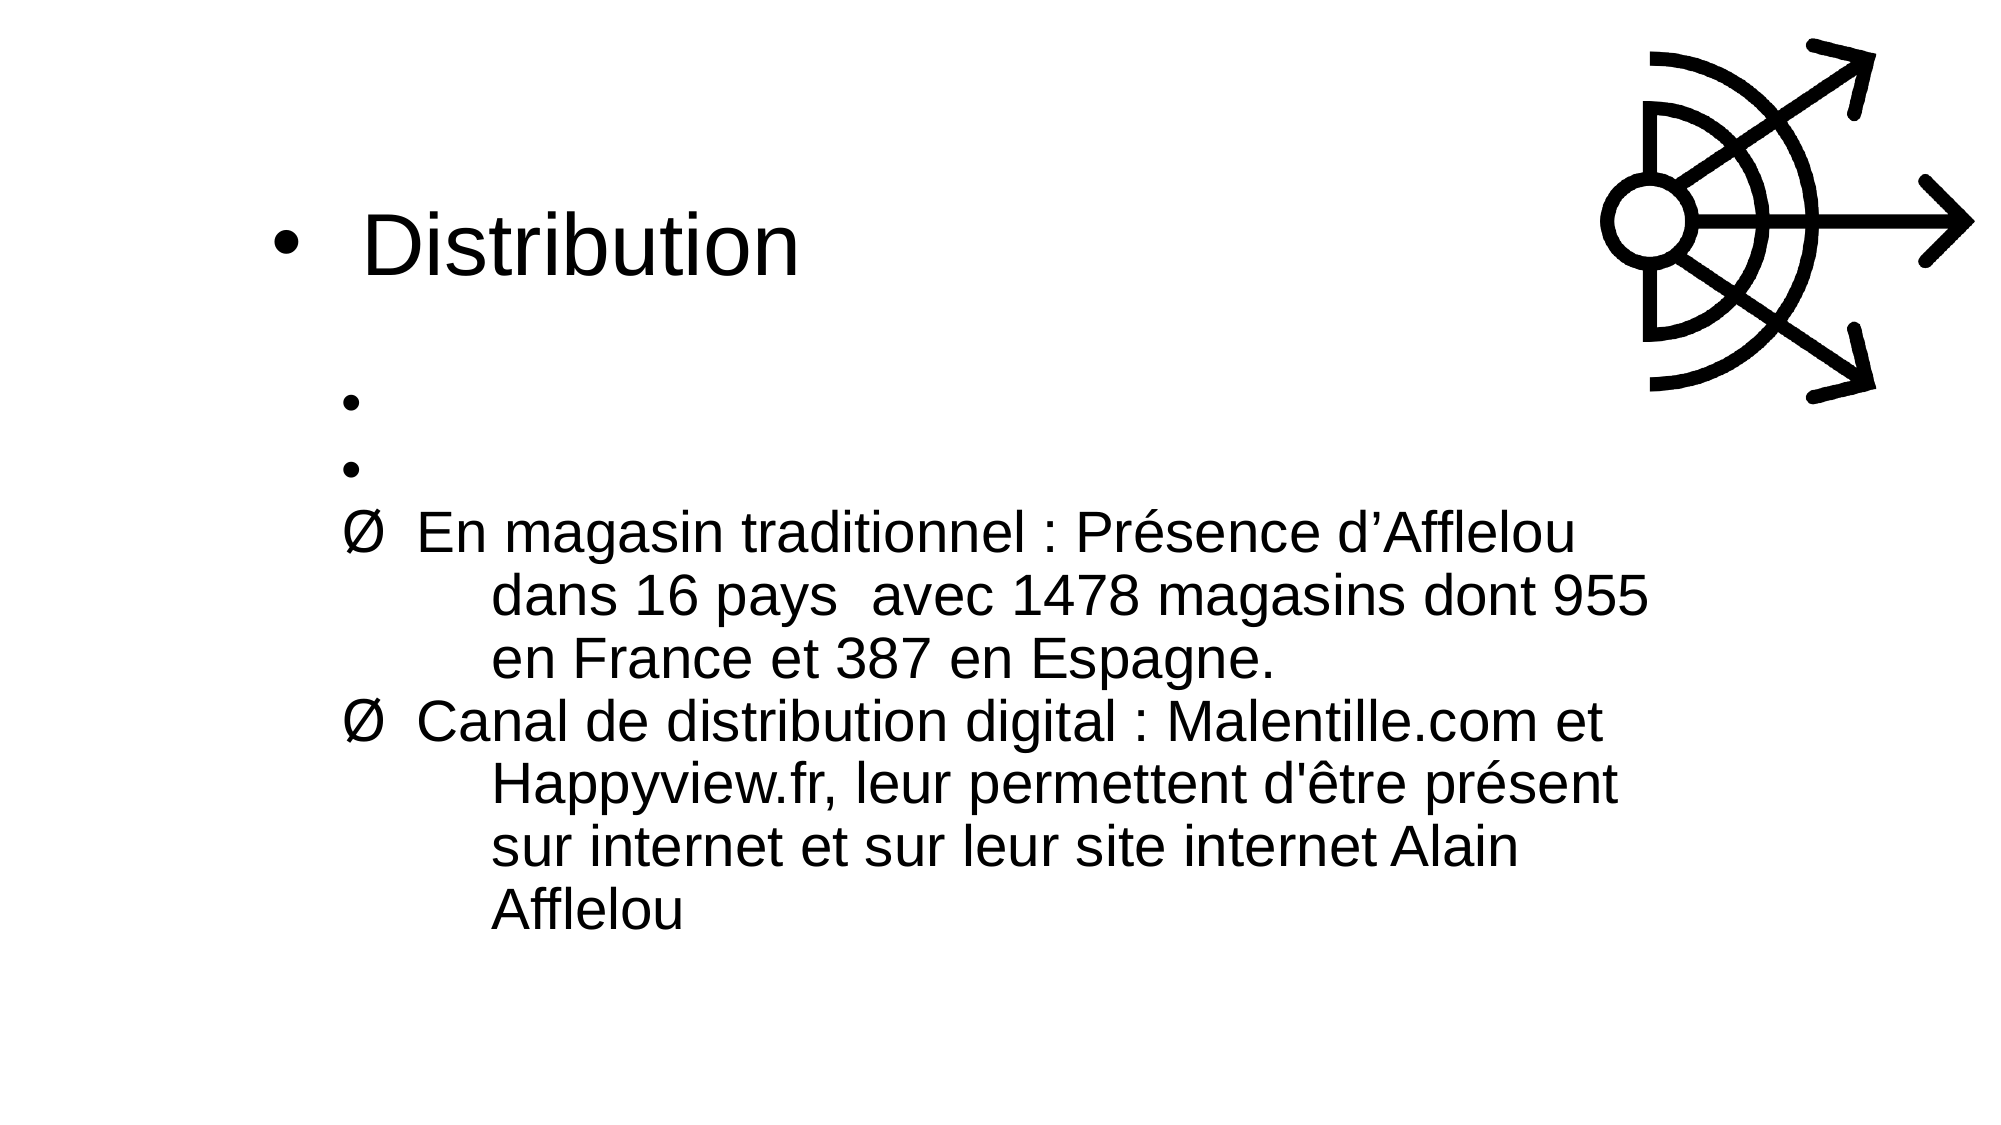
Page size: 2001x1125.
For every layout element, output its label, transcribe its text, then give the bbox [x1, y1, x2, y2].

title Distribution [1975, 190, 1982, 409]
list En magasin traditionnel : Présence d’Afflelou dans 16 pays avec 1478 magasins dont 955 en France et 387 en Espagne. Canal de distribution digital : Malentille.com et Happyview.fr, leur permettent d'être présent sur internet et sur leur site internet Alain Afflelou [0, 359, 1677, 1074]
picture [1600, 33, 1975, 409]
title Distribution [256, 190, 1600, 359]
